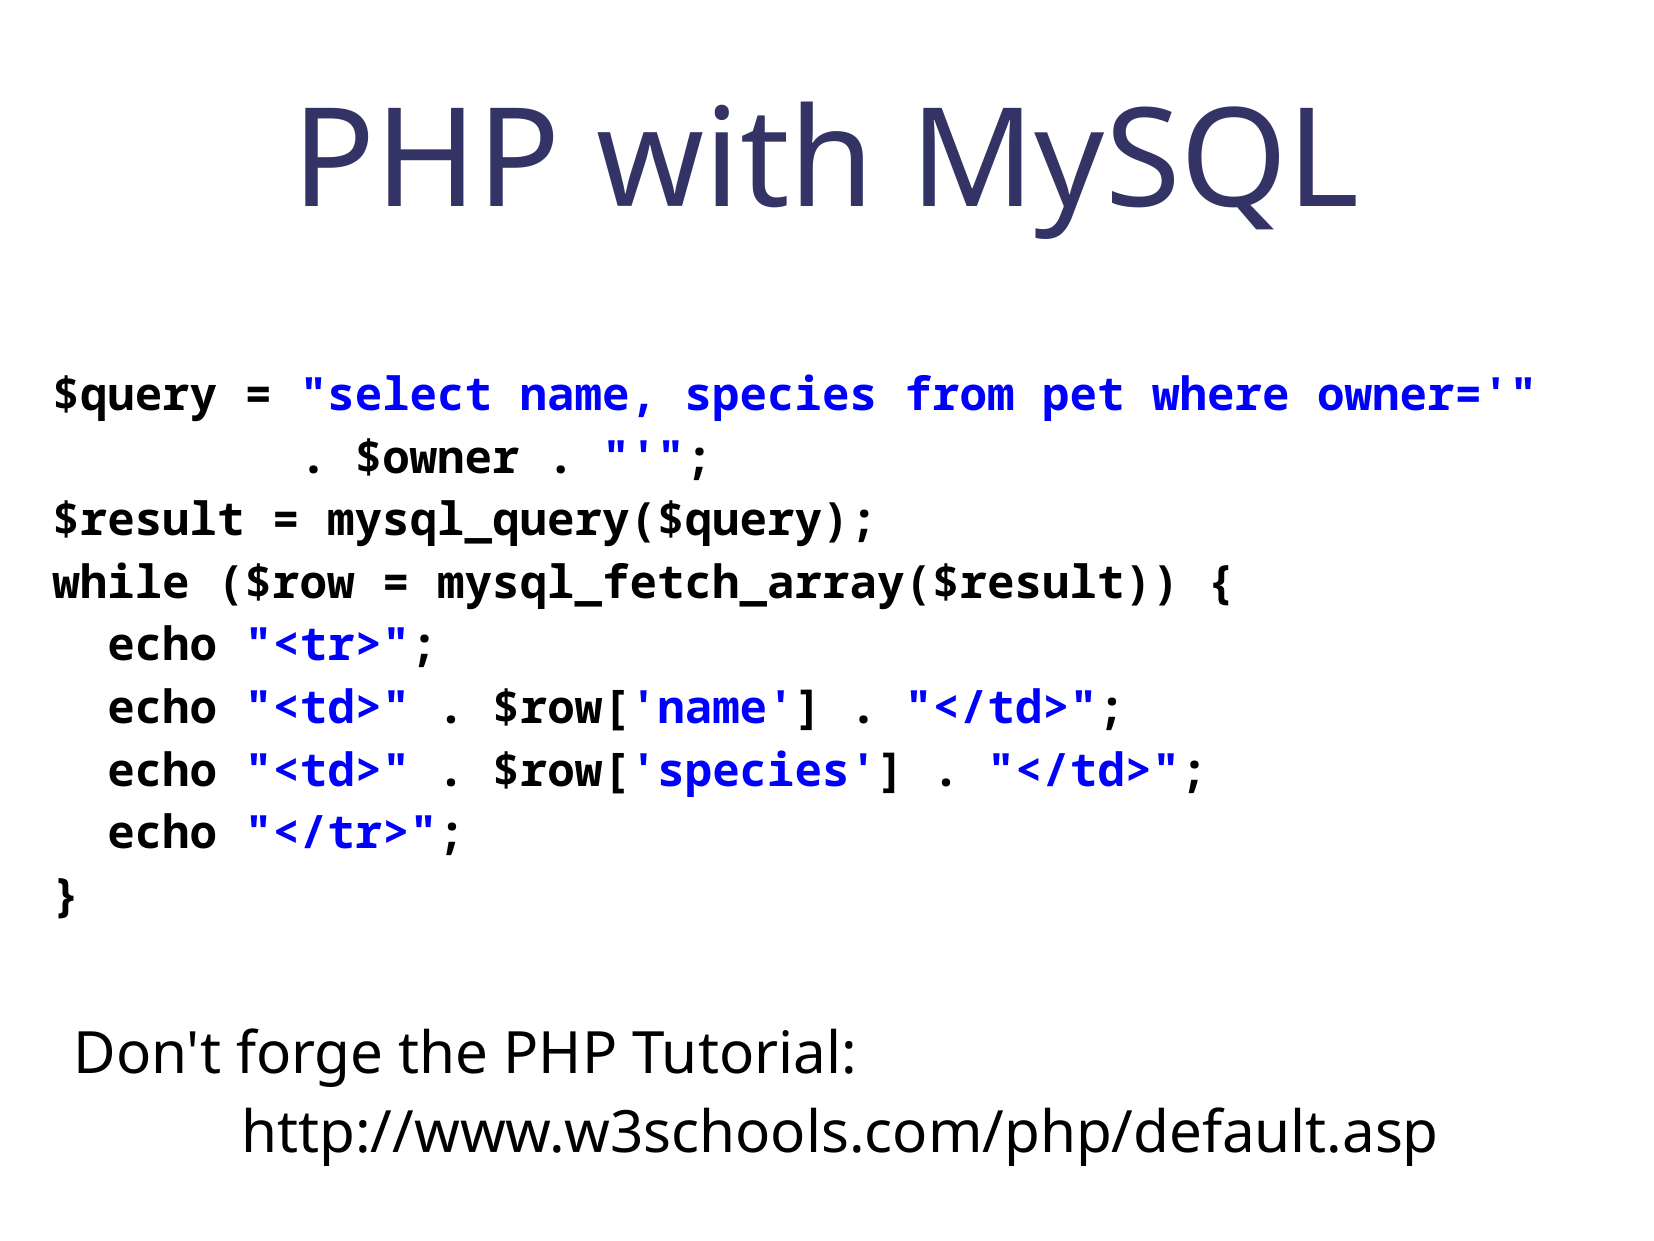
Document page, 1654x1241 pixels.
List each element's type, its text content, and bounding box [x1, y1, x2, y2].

text_box Don't forge the PHP Tutorial: http://www.w3schools.com/php/default.asp [59, 1003, 1605, 1161]
title PHP with MySQL [82, 56, 1571, 250]
text_box $query = "select name, species from pet where owner='" . $owner . "'"; $result = mysql_query($query); while ($row = mysql_fetch_array($result)) { echo "<tr>"; echo "<td>" . $row['name'] . "</td>"; echo "<td>" . $row['species'] . "</td>"; echo "</tr>"; } [37, 354, 1654, 1068]
